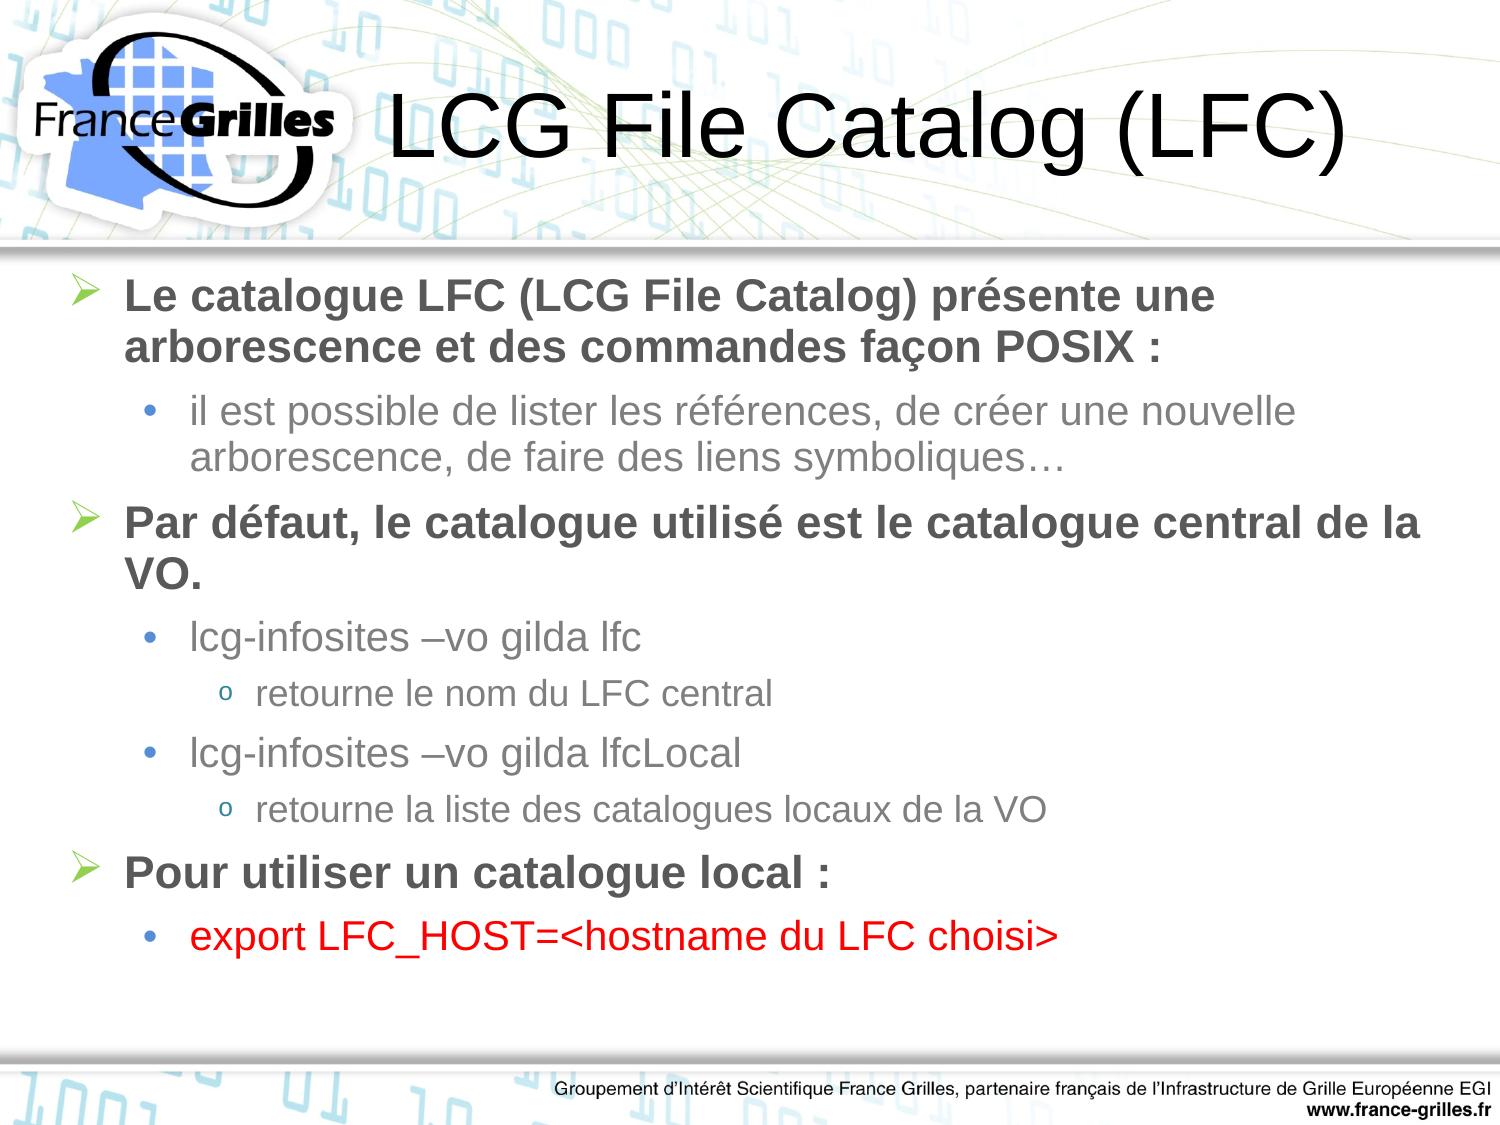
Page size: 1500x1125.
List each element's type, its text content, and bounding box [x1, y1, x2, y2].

picture [0, 0, 1500, 1125]
list Le catalogue LFC (LCG File Catalog) présente une arborescence et des commandes façon POSIX : il est possible de lister les références, de créer une nouvelle arborescence, de faire des liens symboliques… Par défaut, le catalogue utilisé est le catalogue central de la VO. lcg-infosites –vo gilda lfc retourne le nom du LFC central lcg-infosites –vo gilda lfcLocal retourne la liste des catalogues locaux de la VO Pour utiliser un catalogue local : export LFC_HOST=<hostname du LFC choisi> [53, 262, 1459, 1044]
title LCG File Catalog (LFC) [372, 7, 1459, 244]
